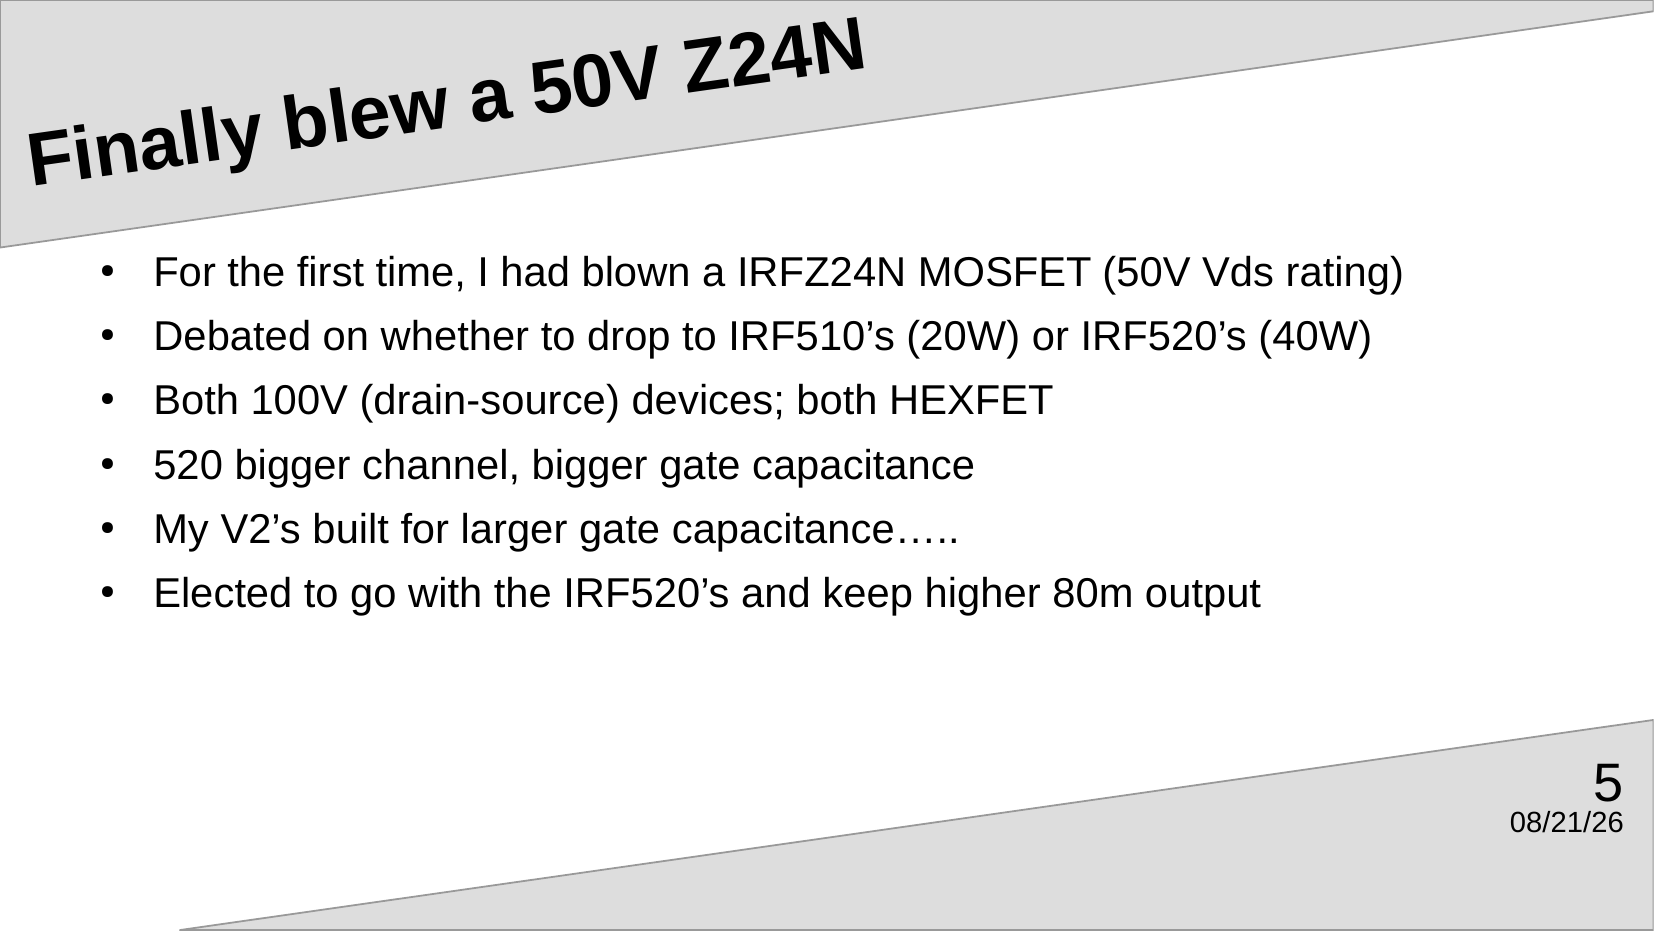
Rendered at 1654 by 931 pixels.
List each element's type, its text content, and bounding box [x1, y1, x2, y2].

title Finally blew a 50V Z24N [16, 0, 1501, 239]
list For the first time, I had blown a IRFZ24N MOSFET (50V Vds rating) Debated on whether to drop to IRF510’s (20W) or IRF520’s (40W) Both 100V (drain-source) devices; both HEXFET 520 bigger channel, bigger gate capacitance My V2’s built for larger gate capacitance….. Elected to go with the IRF520’s and keep higher 80m output [82, 248, 1538, 789]
